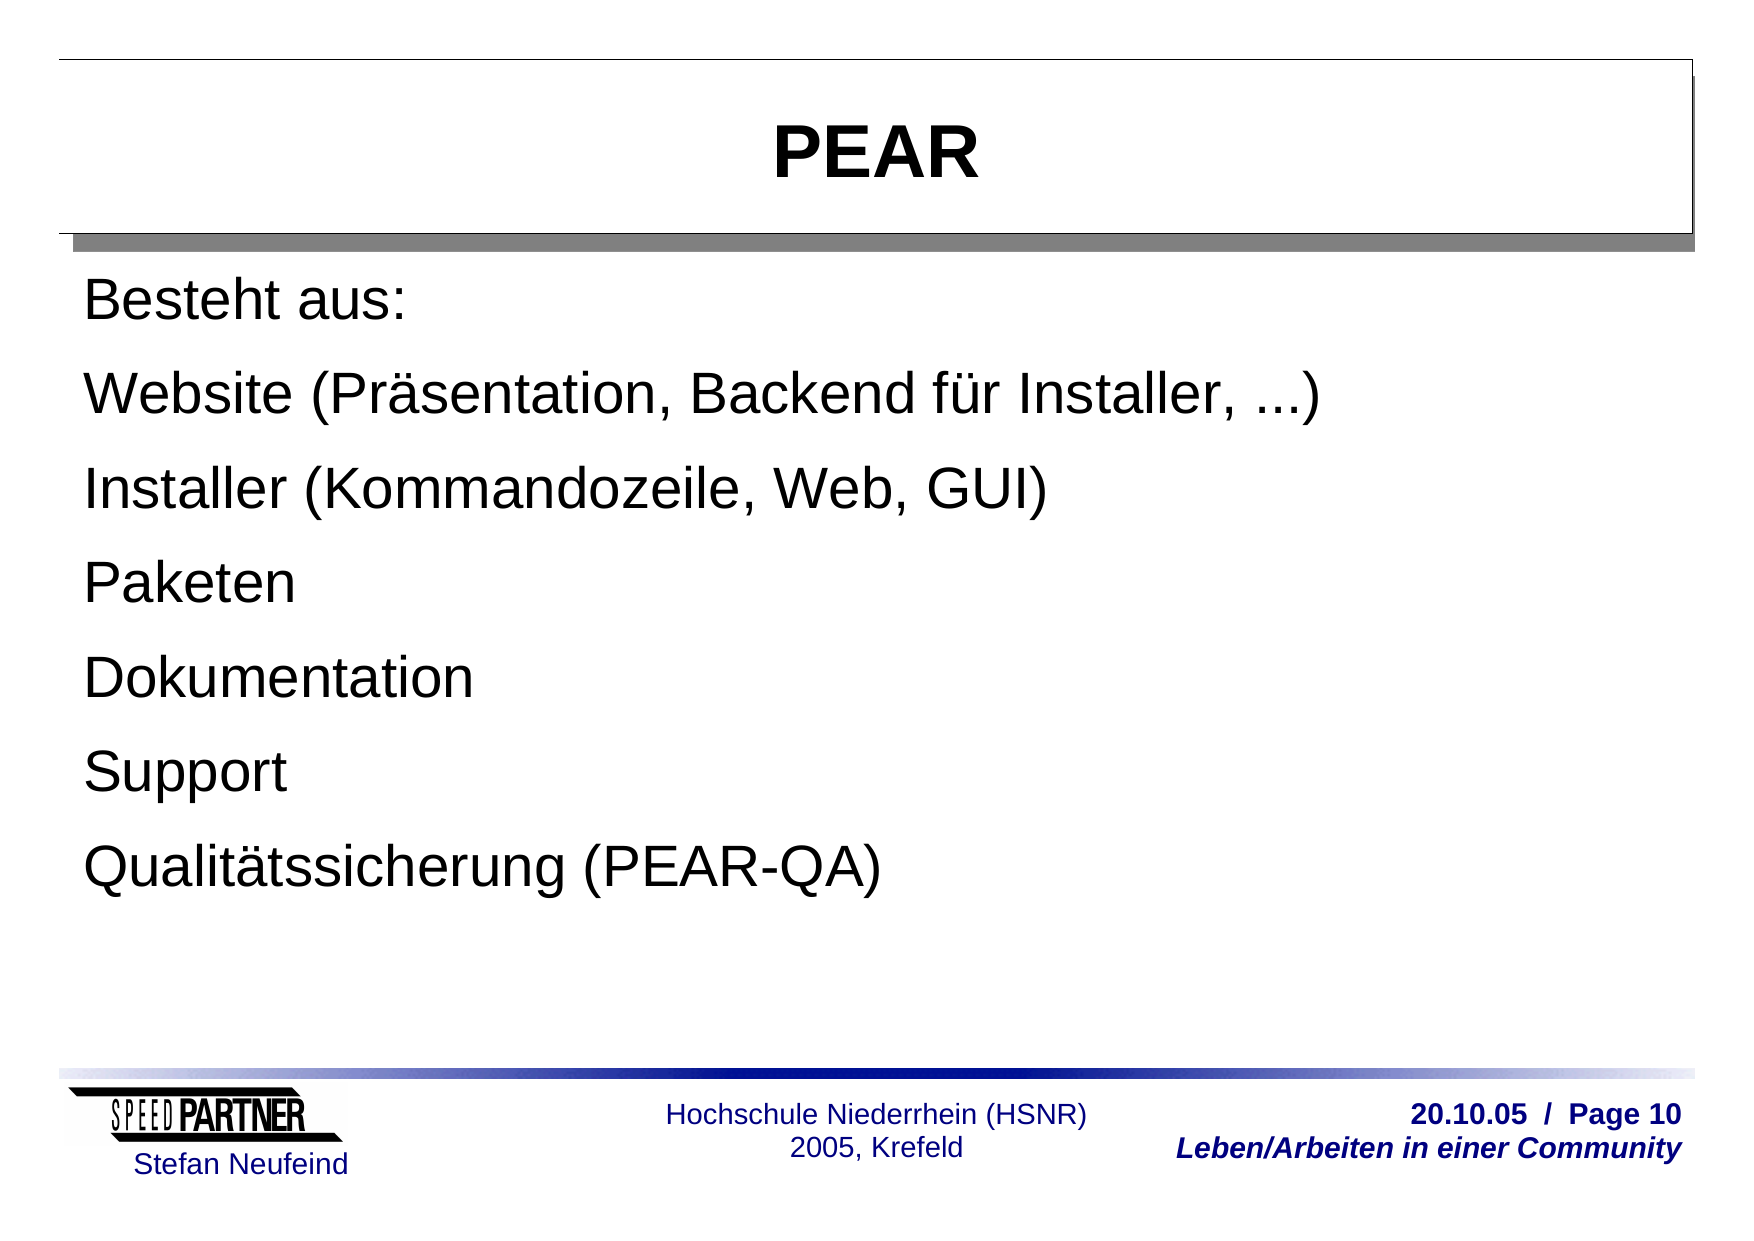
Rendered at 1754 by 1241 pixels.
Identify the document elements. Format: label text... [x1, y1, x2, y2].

picture [64, 1082, 348, 1146]
picture [59, 1068, 1695, 1079]
list Besteht aus: Website (Präsentation, Backend für Installer, ...) Installer (Kommandozeile, Web, GUI) Paketen Dokumentation Support Qualitätssicherung (PEAR-QA) [71, 266, 1695, 1049]
title PEAR [59, 59, 1695, 244]
